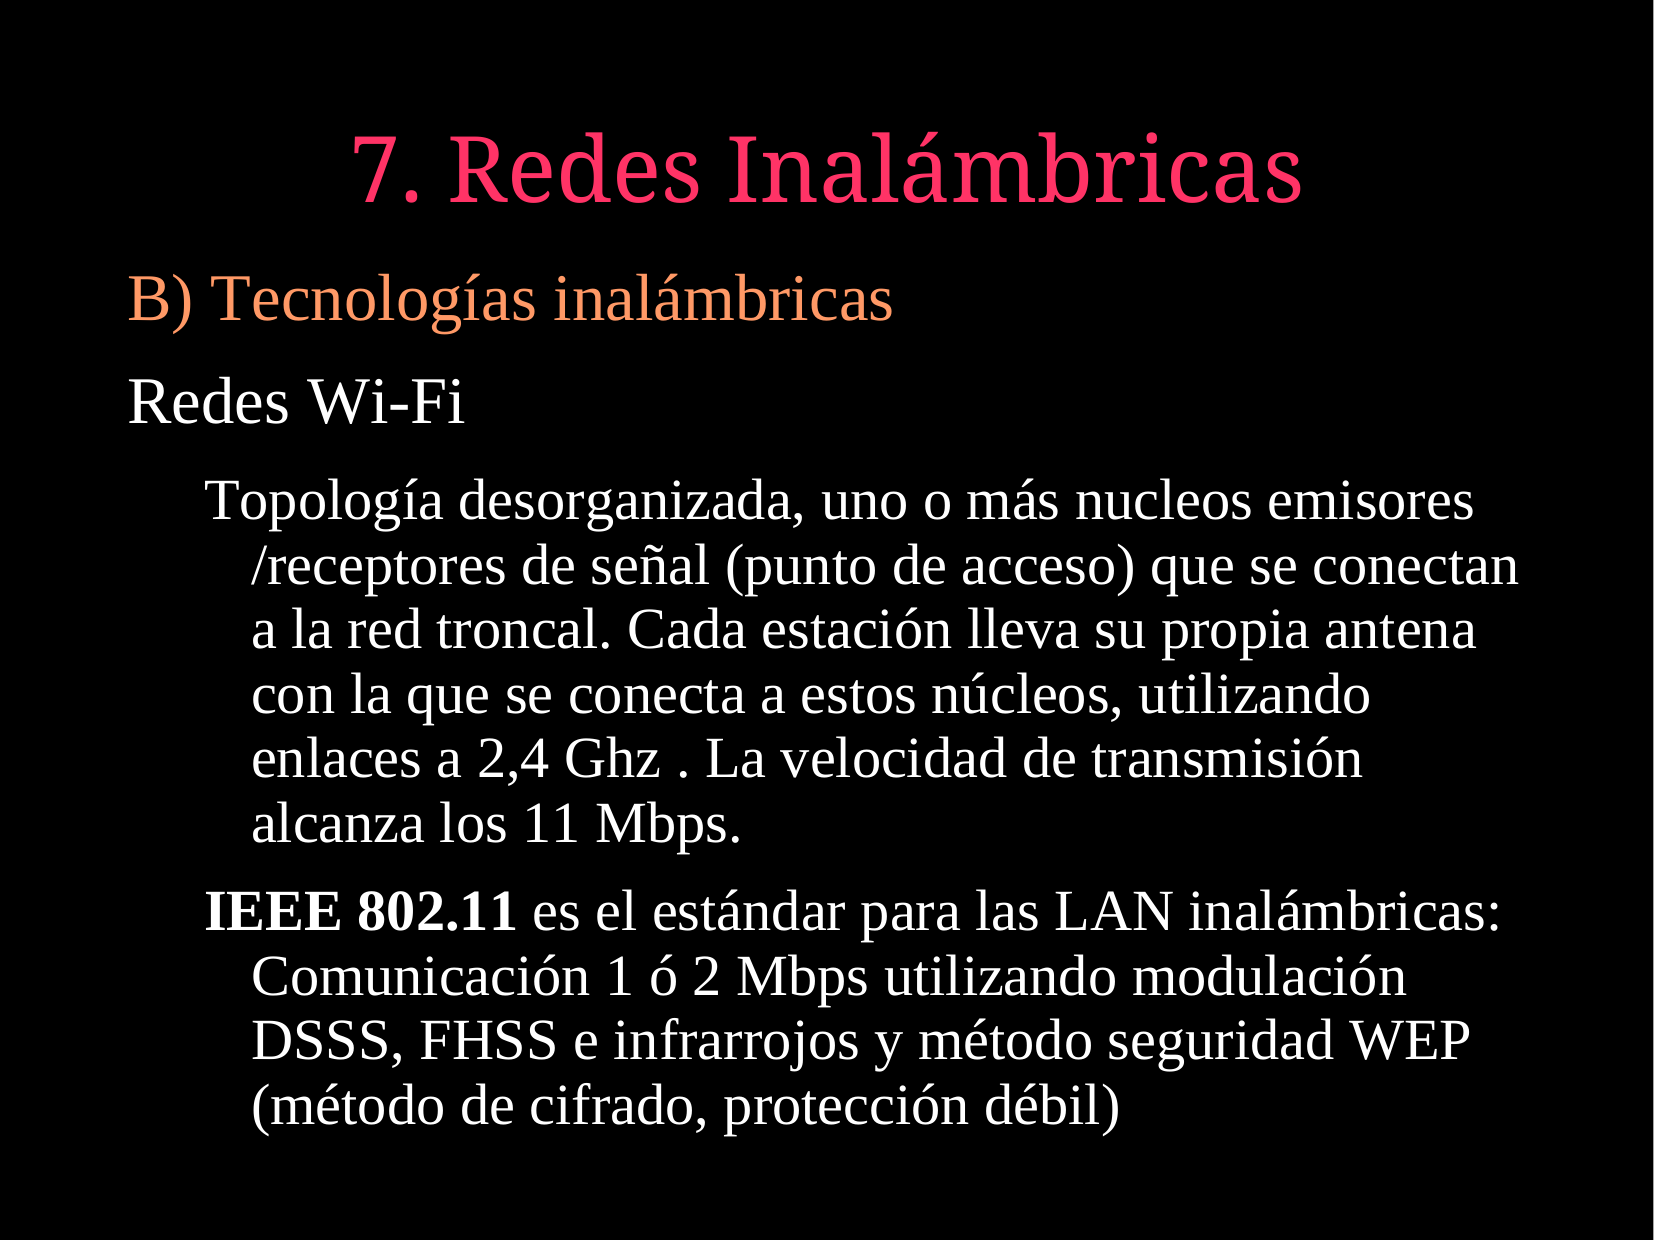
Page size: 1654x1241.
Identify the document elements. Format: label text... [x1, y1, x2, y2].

list B) Tecnologías inalámbricas Redes Wi-Fi Topología desorganizada, uno o más nucleos emisores /receptores de señal (punto de acceso) que se conectan a la red troncal. Cada estación lleva su propia antena con la que se conecta a estos núcleos, utilizando enlaces a 2,4 Ghz . La velocidad de transmisión alcanza los 11 Mbps. IEEE 802.11 es el estándar para las LAN inalámbricas: Comunicación 1 ó 2 Mbps utilizando modulación DSSS, FHSS e infrarrojos y método seguridad WEP (método de cifrado, protección débil) [109, 260, 1534, 1237]
title 7. Redes Inalámbricas [121, 63, 1534, 260]
